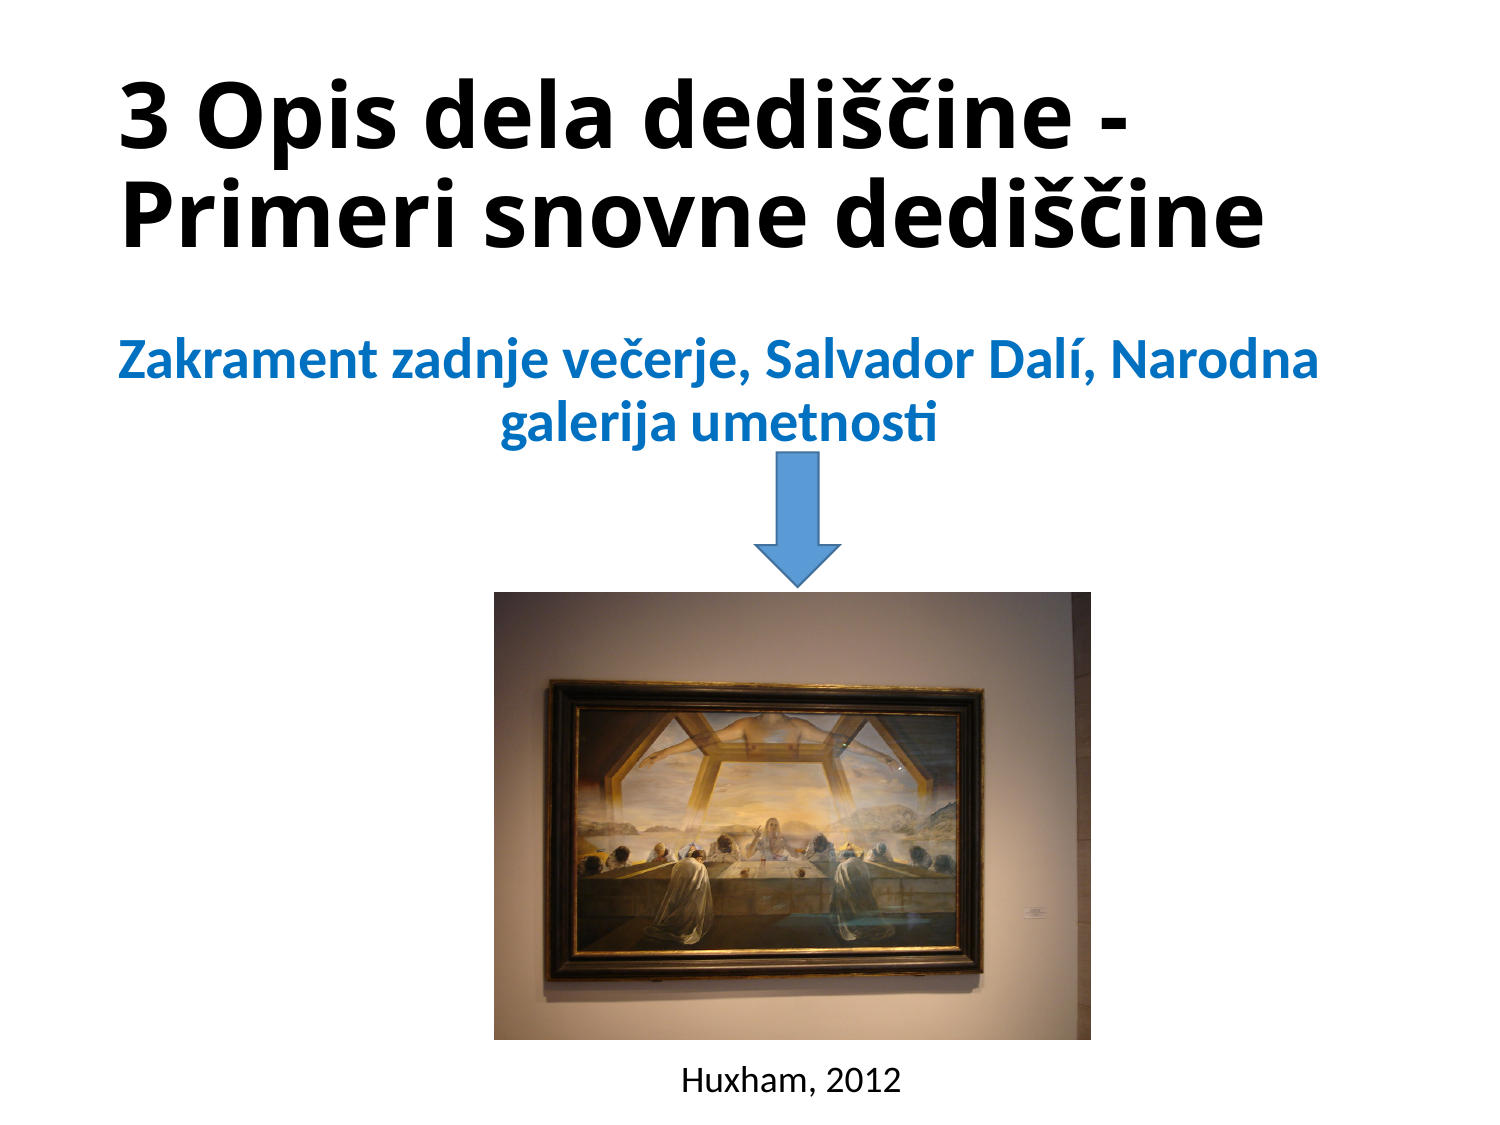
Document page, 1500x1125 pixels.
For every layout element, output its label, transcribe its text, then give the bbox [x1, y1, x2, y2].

title 3 Opis dela dediščine - Primeri snovne dediščine [103, 59, 1397, 278]
list Zakrament zadnje večerje, Salvador Dalí, Narodna galerija umetnosti [103, 320, 1397, 1035]
text_box [755, 452, 840, 588]
text_box Huxham, 2012 [666, 1047, 917, 1107]
picture [494, 592, 1091, 1040]
